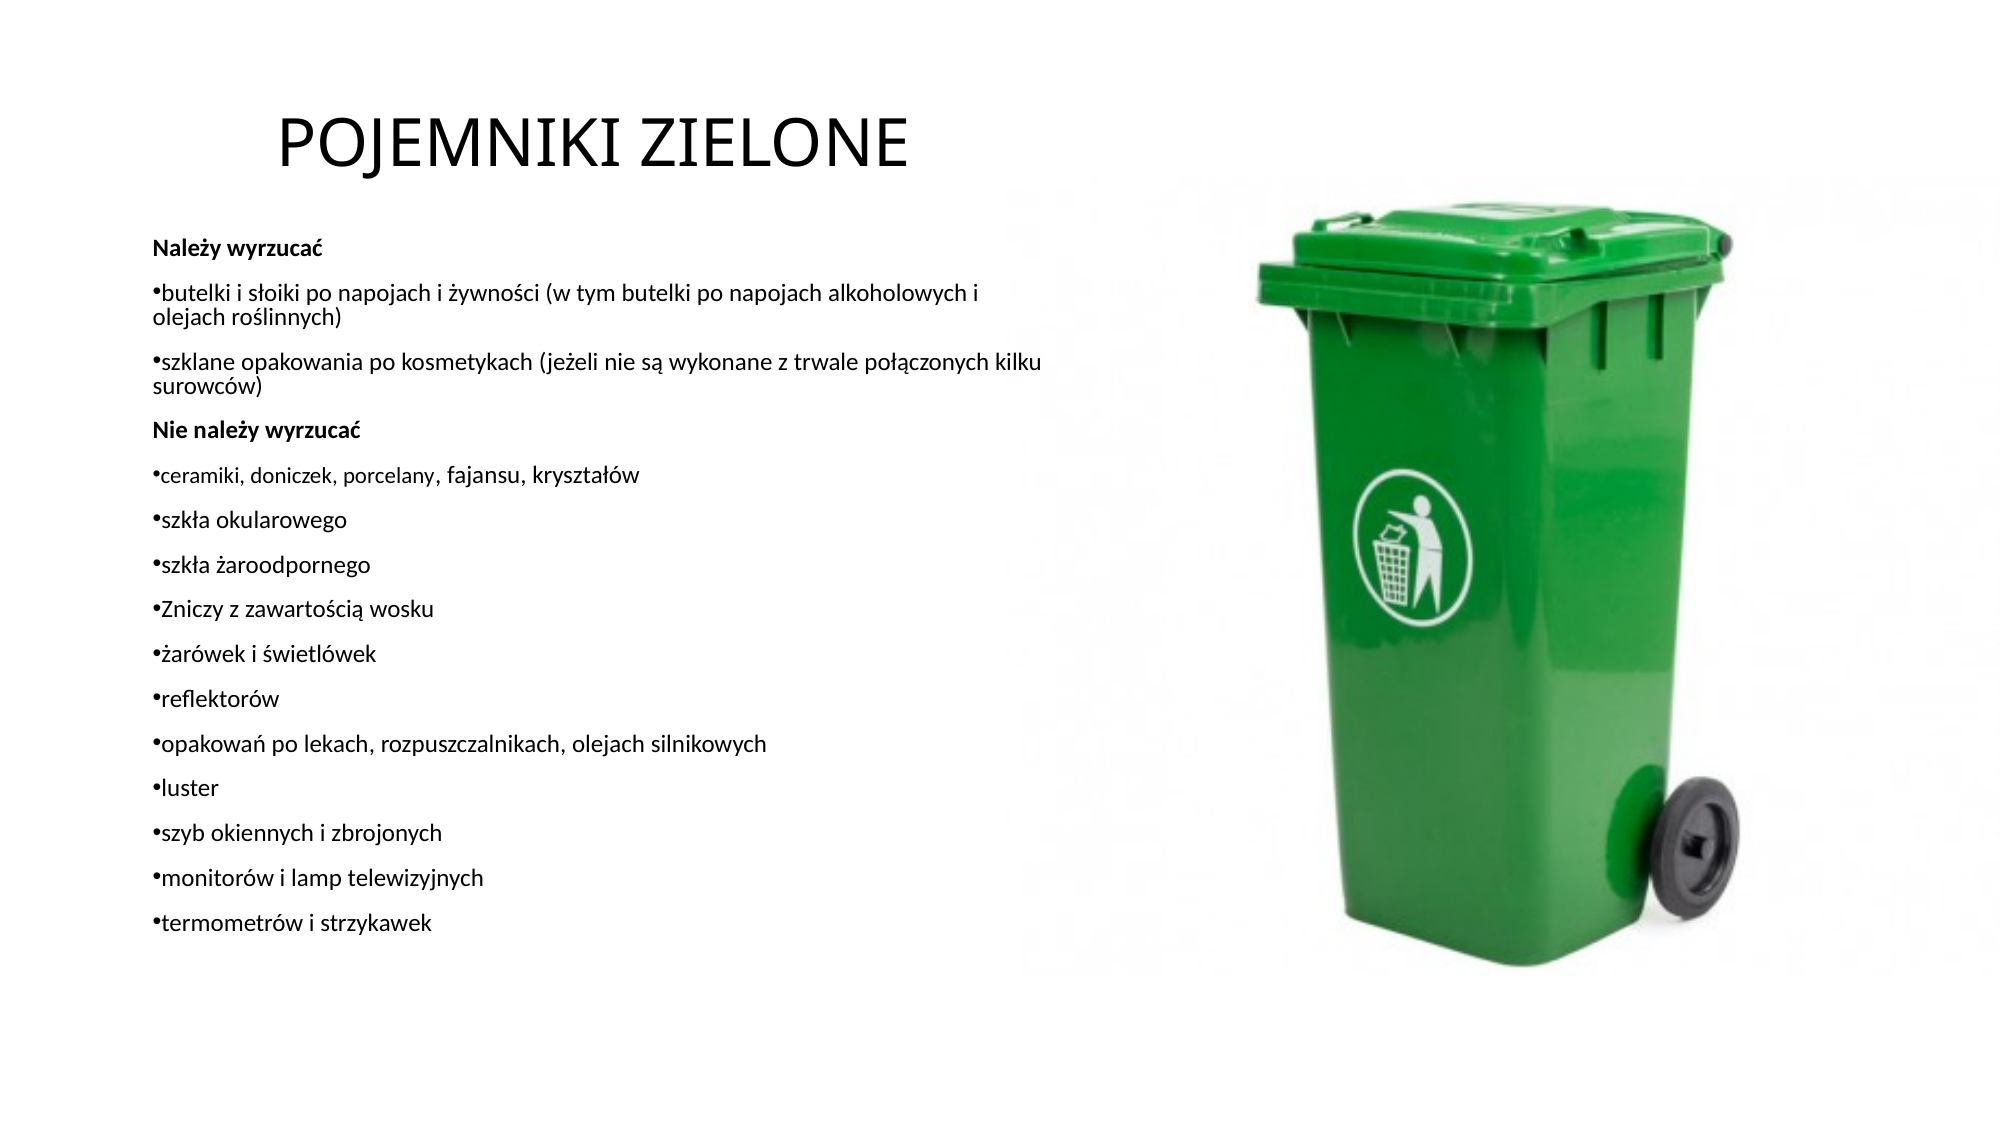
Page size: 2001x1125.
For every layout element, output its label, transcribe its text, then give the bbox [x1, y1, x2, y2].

picture [1006, 176, 2000, 976]
list Należy wyrzucać butelki i słoiki po napojach i żywności (w tym butelki po napojach alkoholowych i olejach roślinnych) szklane opakowania po kosmetykach (jeżeli nie są wykonane z trwale połączonych kilku surowców) Nie należy wyrzucać ceramiki, doniczek, porcelany, fajansu, kryształów szkła okularowego szkła żaroodpornego Zniczy z zawartością wosku żarówek i świetlówek reflektorów opakowań po lekach, rozpuszczalnikach, olejach silnikowych luster szyb okiennych i zbrojonych monitorów i lamp telewizyjnych termometrów i strzykawek [137, 230, 1067, 963]
title POJEMNIKI ZIELONE [137, 75, 1051, 188]
